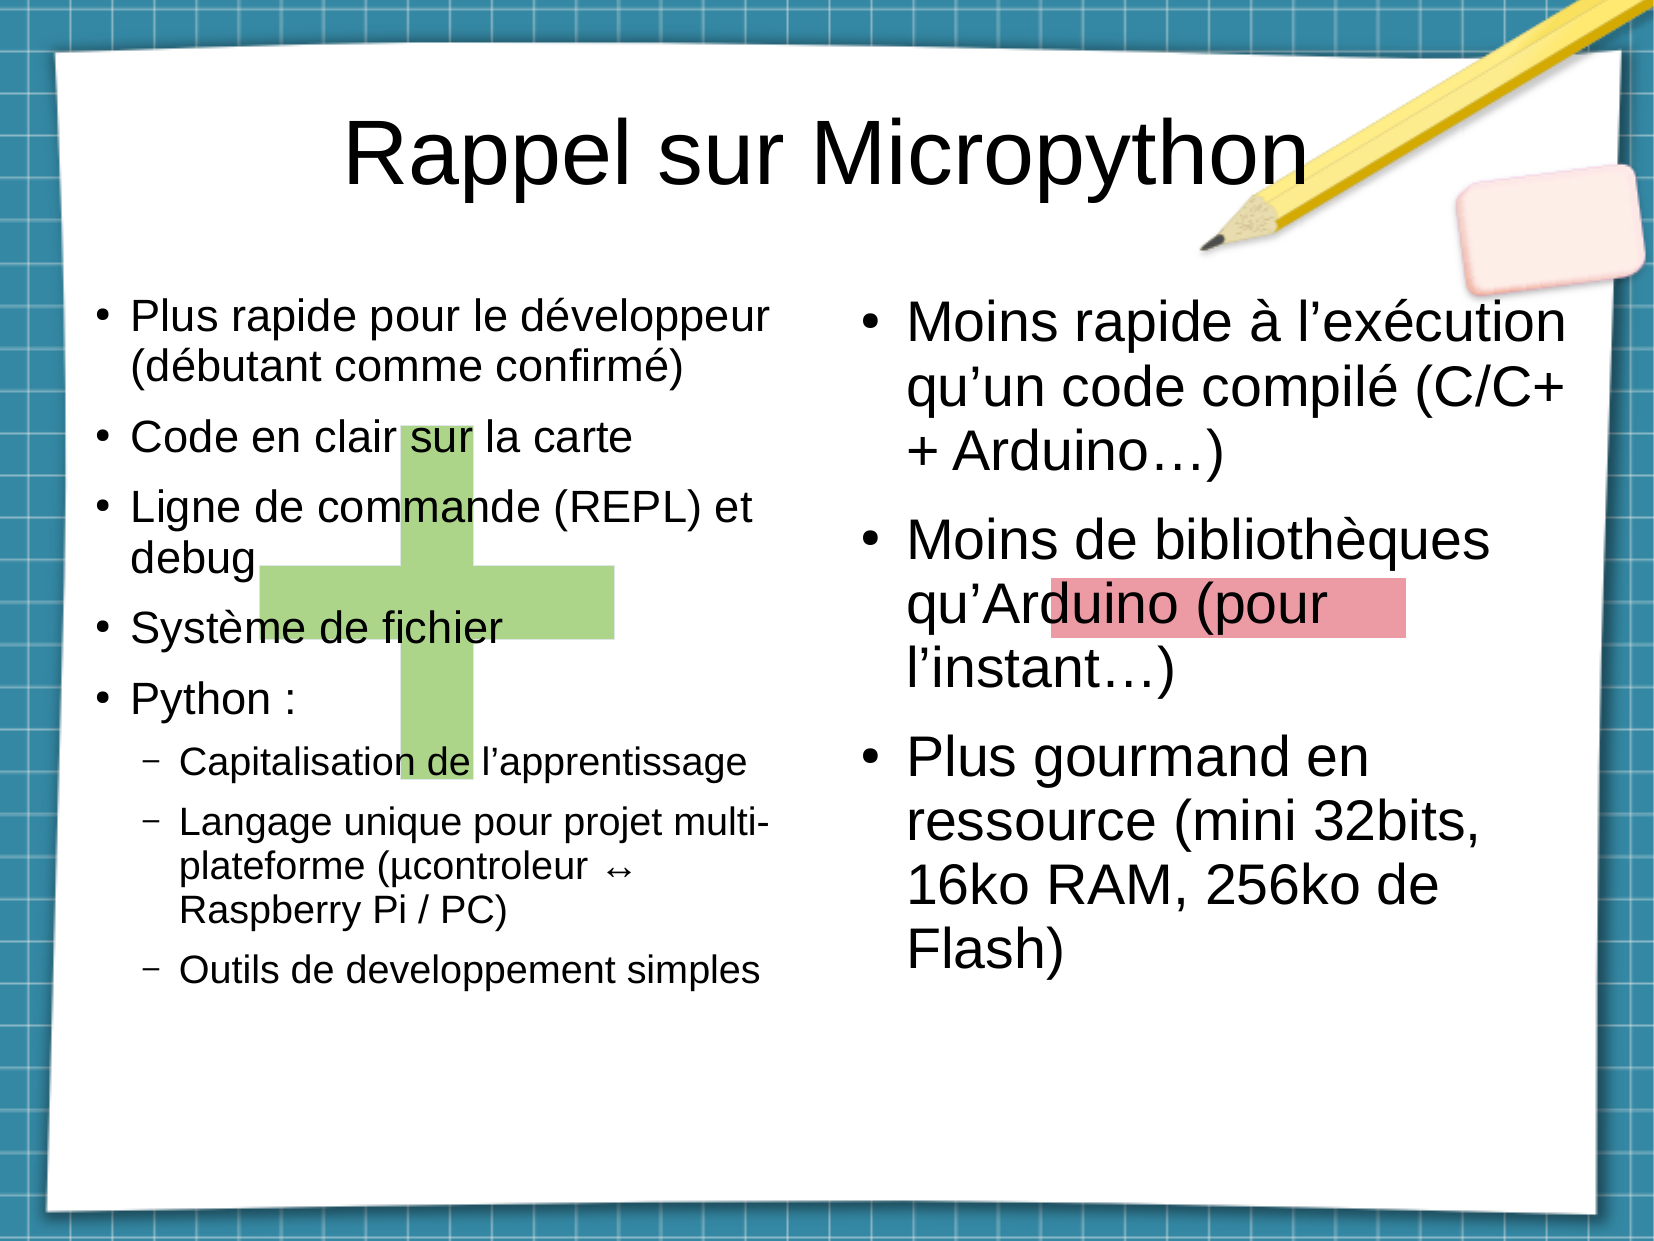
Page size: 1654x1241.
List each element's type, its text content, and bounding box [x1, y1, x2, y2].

list Moins rapide à l’exécution qu’un code compilé (C/C++ Arduino…) Moins de bibliothèques qu’Arduino (pour l’instant…) Plus gourmand en ressource (mini 32bits, 16ko RAM, 256ko de Flash) [845, 290, 1572, 1010]
picture [0, 0, 1654, 1241]
list Plus rapide pour le développeur (débutant comme confirmé) Code en clair sur la carte Ligne de commande (REPL) et debug Système de fichier Python : Capitalisation de l’apprentissage Langage unique pour projet multi-plateforme (µcontroleur ↔ Raspberry Pi / PC) Outils de developpement simples [82, 290, 809, 1010]
title Rappel sur Micropython [82, 49, 1571, 257]
